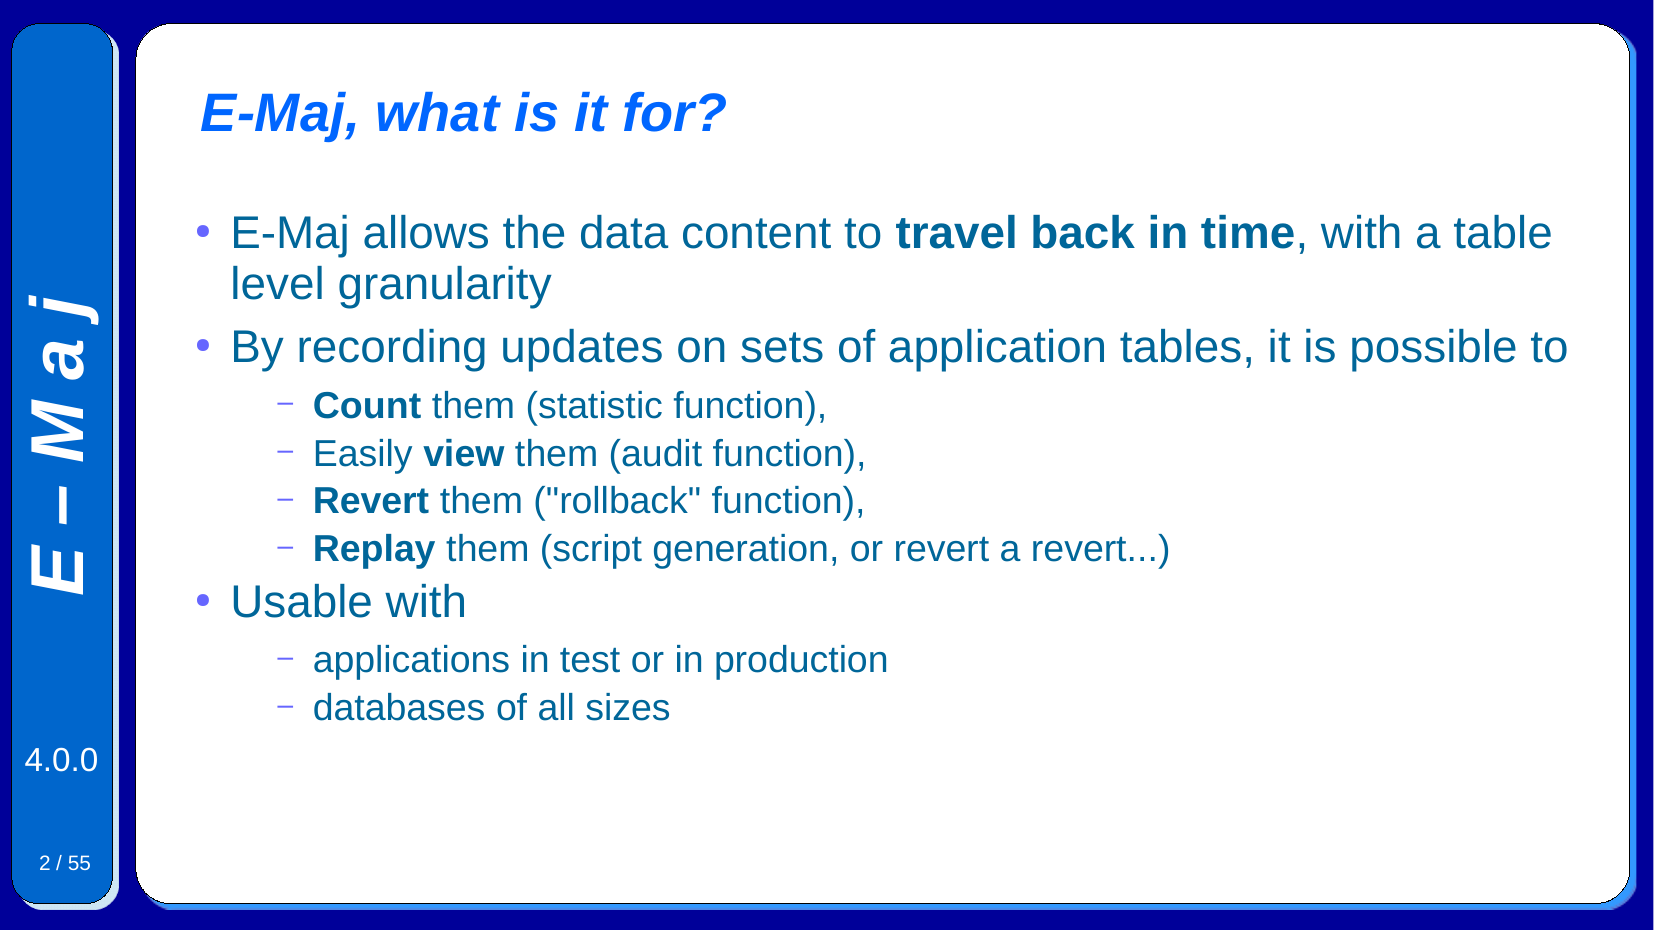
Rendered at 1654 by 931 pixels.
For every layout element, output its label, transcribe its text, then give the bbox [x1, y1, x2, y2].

list E-Maj allows the data content to travel back in time, with a table level granularity By recording updates on sets of application tables, it is possible to Count them (statistic function), Easily view them (audit function), Revert them ("rollback" function), Replay them (script generation, or revert a revert...) Usable with applications in test or in production databases of all sizes [177, 206, 1587, 886]
title E-Maj, what is it for? [200, 34, 1575, 191]
